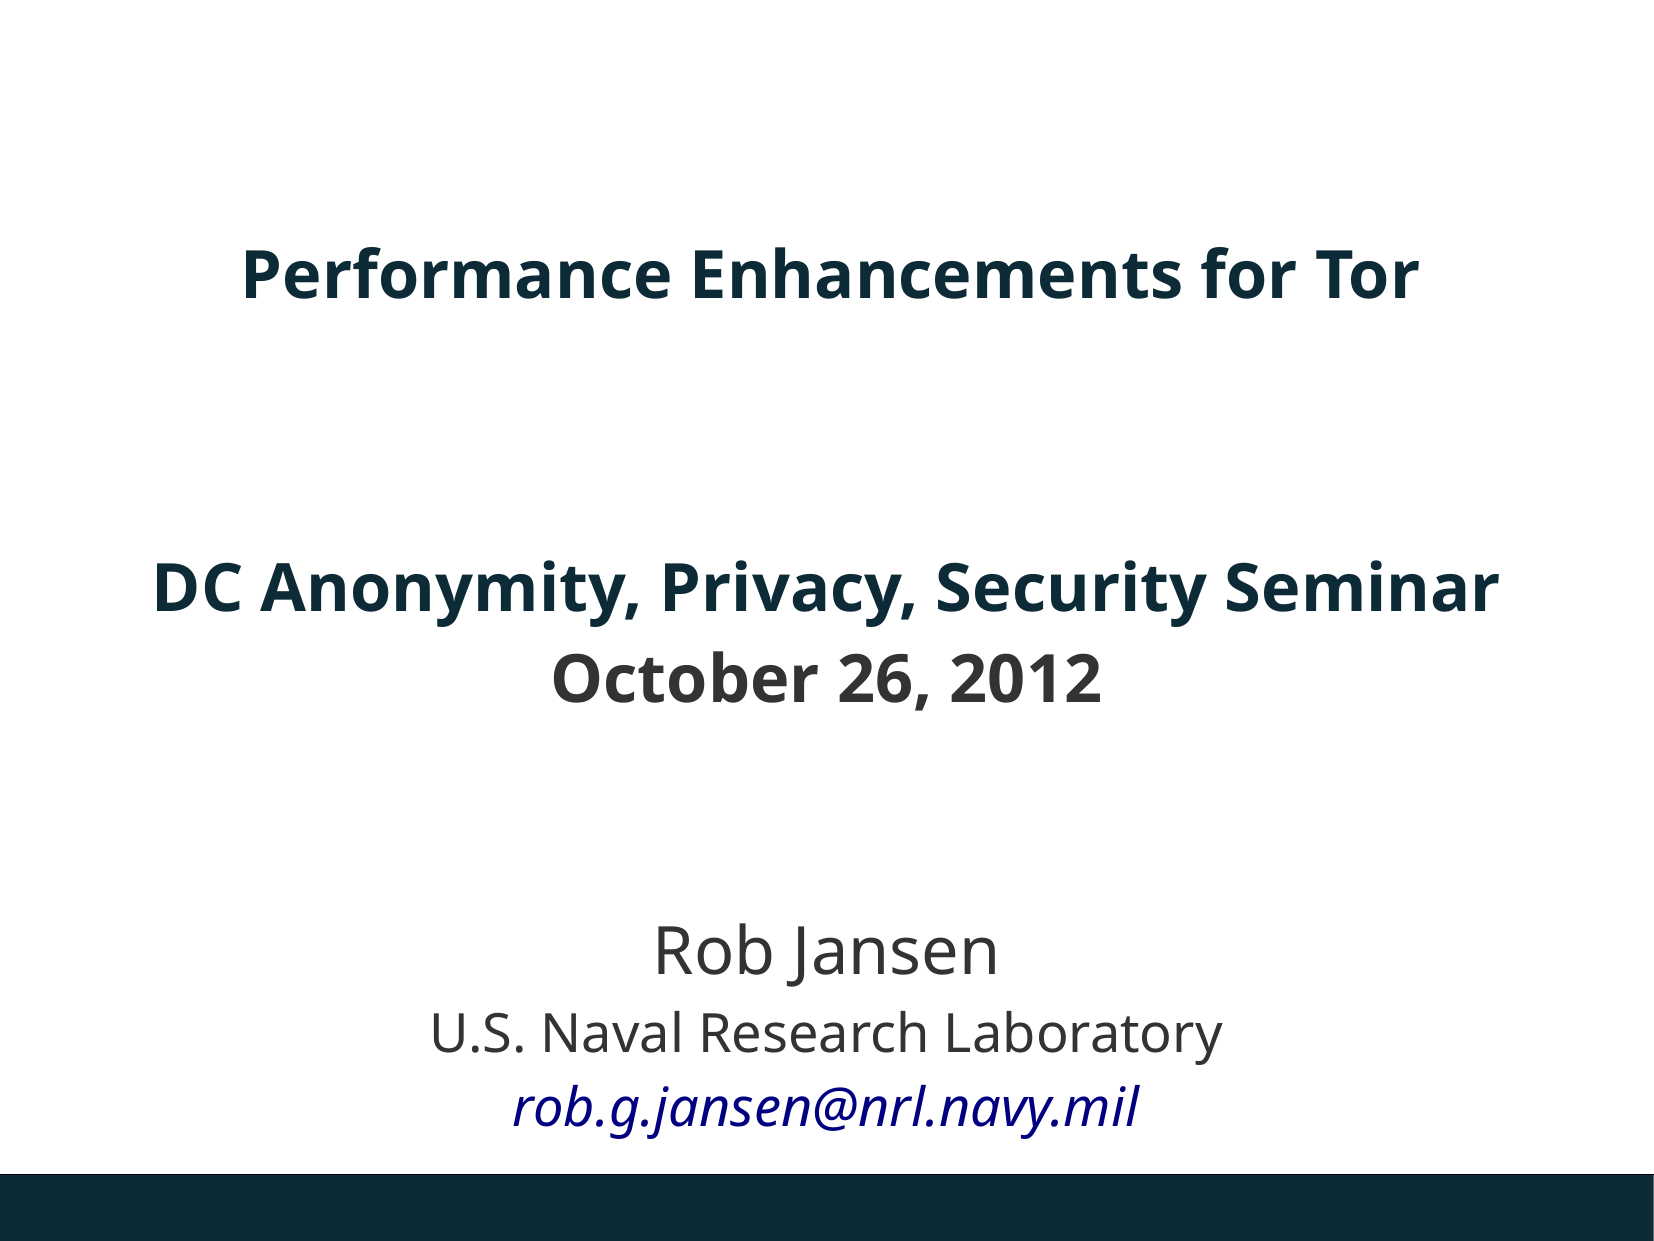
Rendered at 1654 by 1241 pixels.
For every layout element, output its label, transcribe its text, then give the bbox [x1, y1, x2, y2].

subtitle DC Anonymity, Privacy, Security Seminar October 26, 2012 Rob Jansen U.S. Naval Research Laboratory rob.g.jansen@nrl.navy.mil [82, 431, 1571, 1241]
title Performance Enhancements for Tor [86, 169, 1575, 377]
